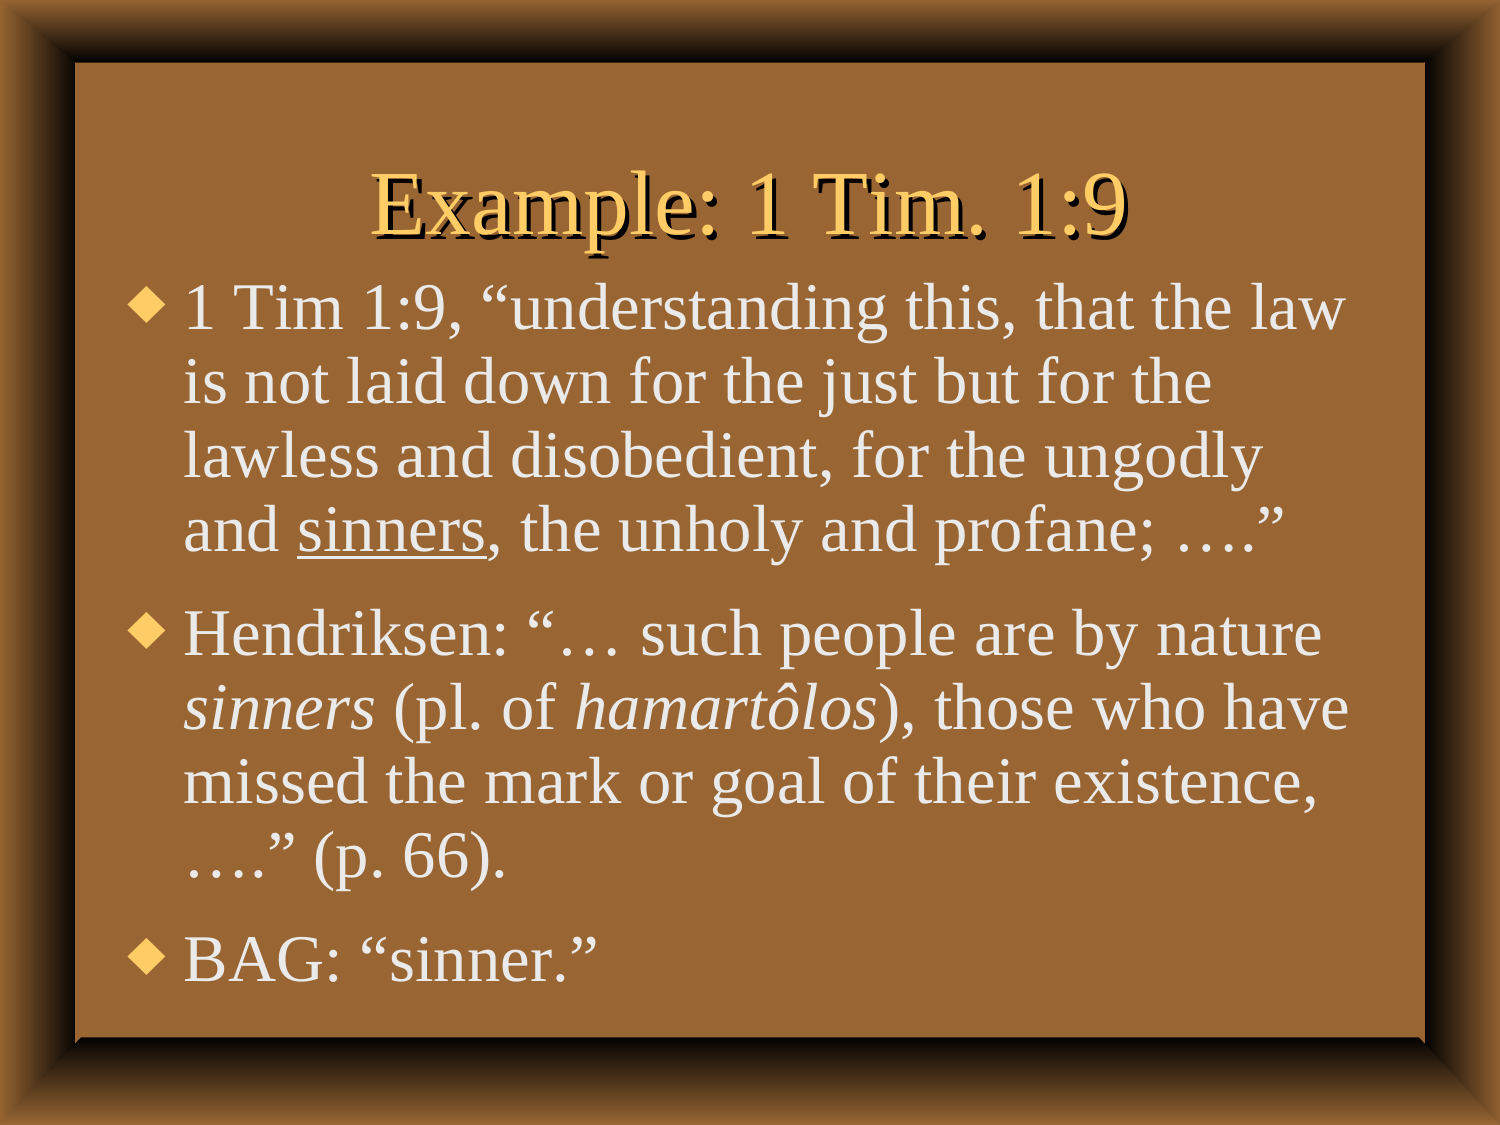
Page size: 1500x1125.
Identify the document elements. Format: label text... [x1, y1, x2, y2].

title Example: 1 Tim. 1:9 [112, 74, 1388, 262]
list 1 Tim 1:9, “understanding this, that the law is not laid down for the just but for the lawless and disobedient, for the ungodly and sinners, the unholy and profane; ….” Hendriksen: “… such people are by nature sinners (pl. of hamartôlos), those who have missed the mark or goal of their existence, ….” (p. 66). BAG: “sinner.” [112, 262, 1388, 1004]
